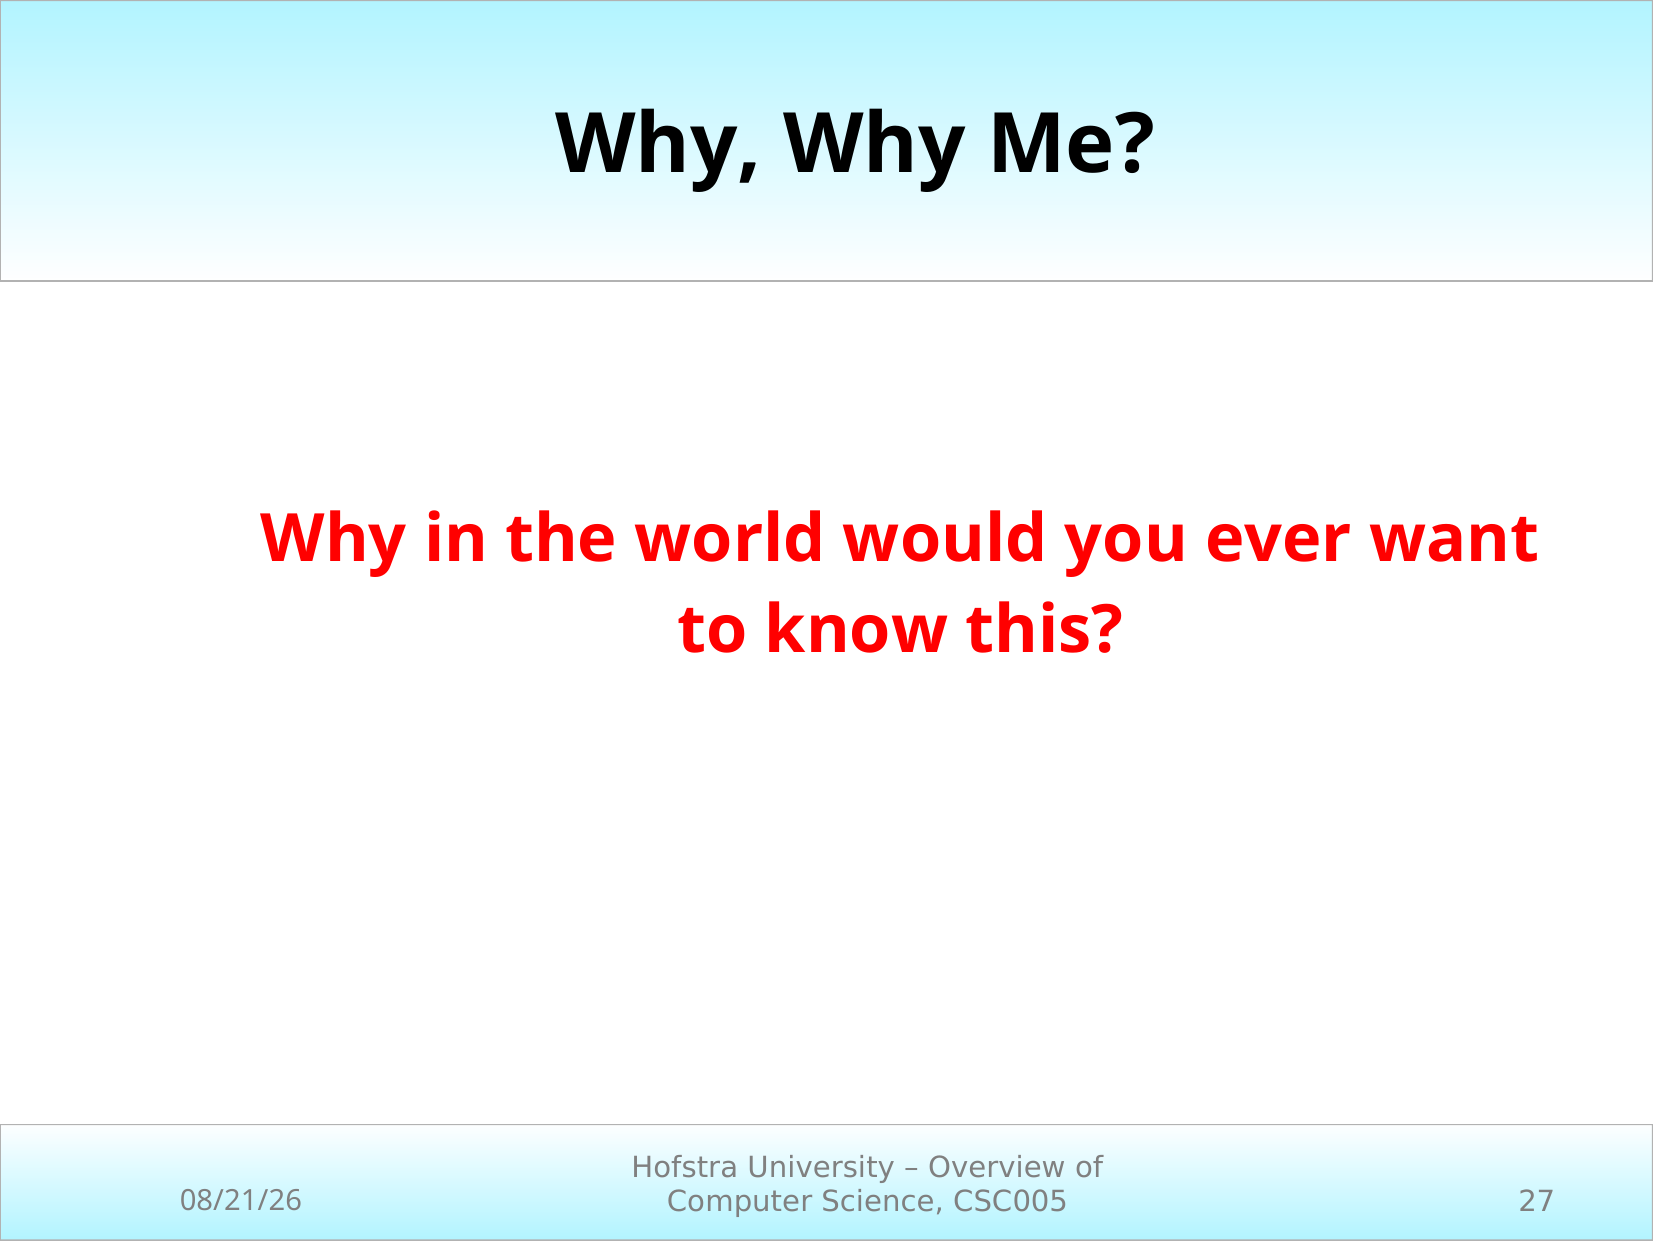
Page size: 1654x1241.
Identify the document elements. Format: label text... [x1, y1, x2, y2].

subtitle Why in the world would you ever want to know this? [170, 337, 1576, 826]
title Why, Why Me? [78, 77, 1576, 203]
